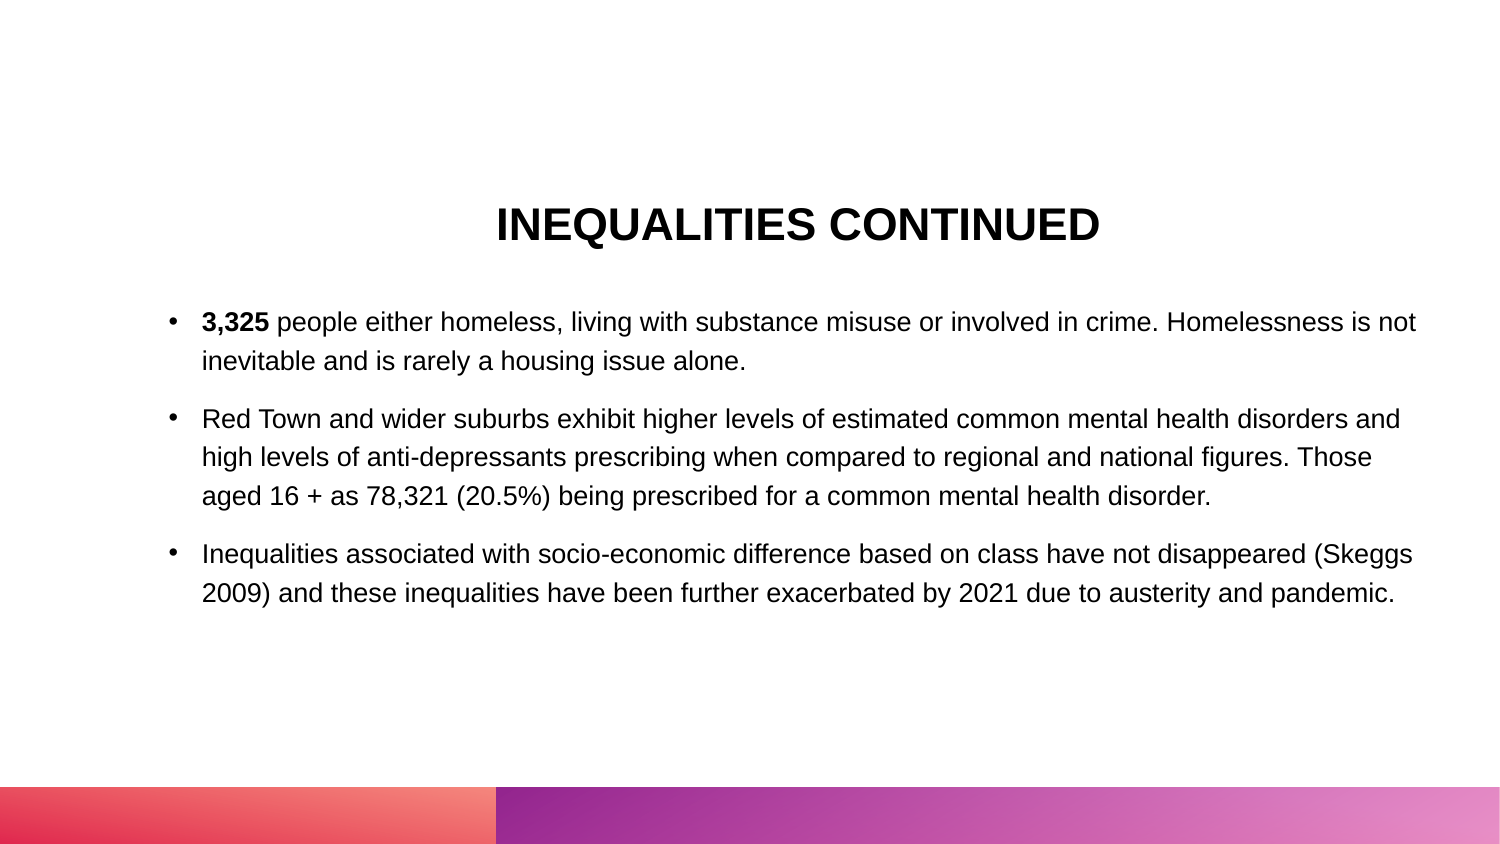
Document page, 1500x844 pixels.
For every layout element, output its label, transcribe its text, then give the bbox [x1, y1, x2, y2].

text_box INEQUALITIES CONTINUED [168, 97, 1429, 250]
text_box 3,325 people either homeless, living with substance misuse or involved in crime. Homelessness is not inevitable and is rarely a housing issue alone. Red Town and wider suburbs exhibit higher levels of estimated common mental health disorders and high levels of anti-depressants prescribing when compared to regional and national figures. Those aged 16 + as 78,321 (20.5%) being prescribed for a common mental health disorder. Inequalities associated with socio-economic difference based on class have not disappeared (Skeggs 2009) and these inequalities have been further exacerbated by 2021 due to austerity and pandemic. [168, 298, 1429, 786]
